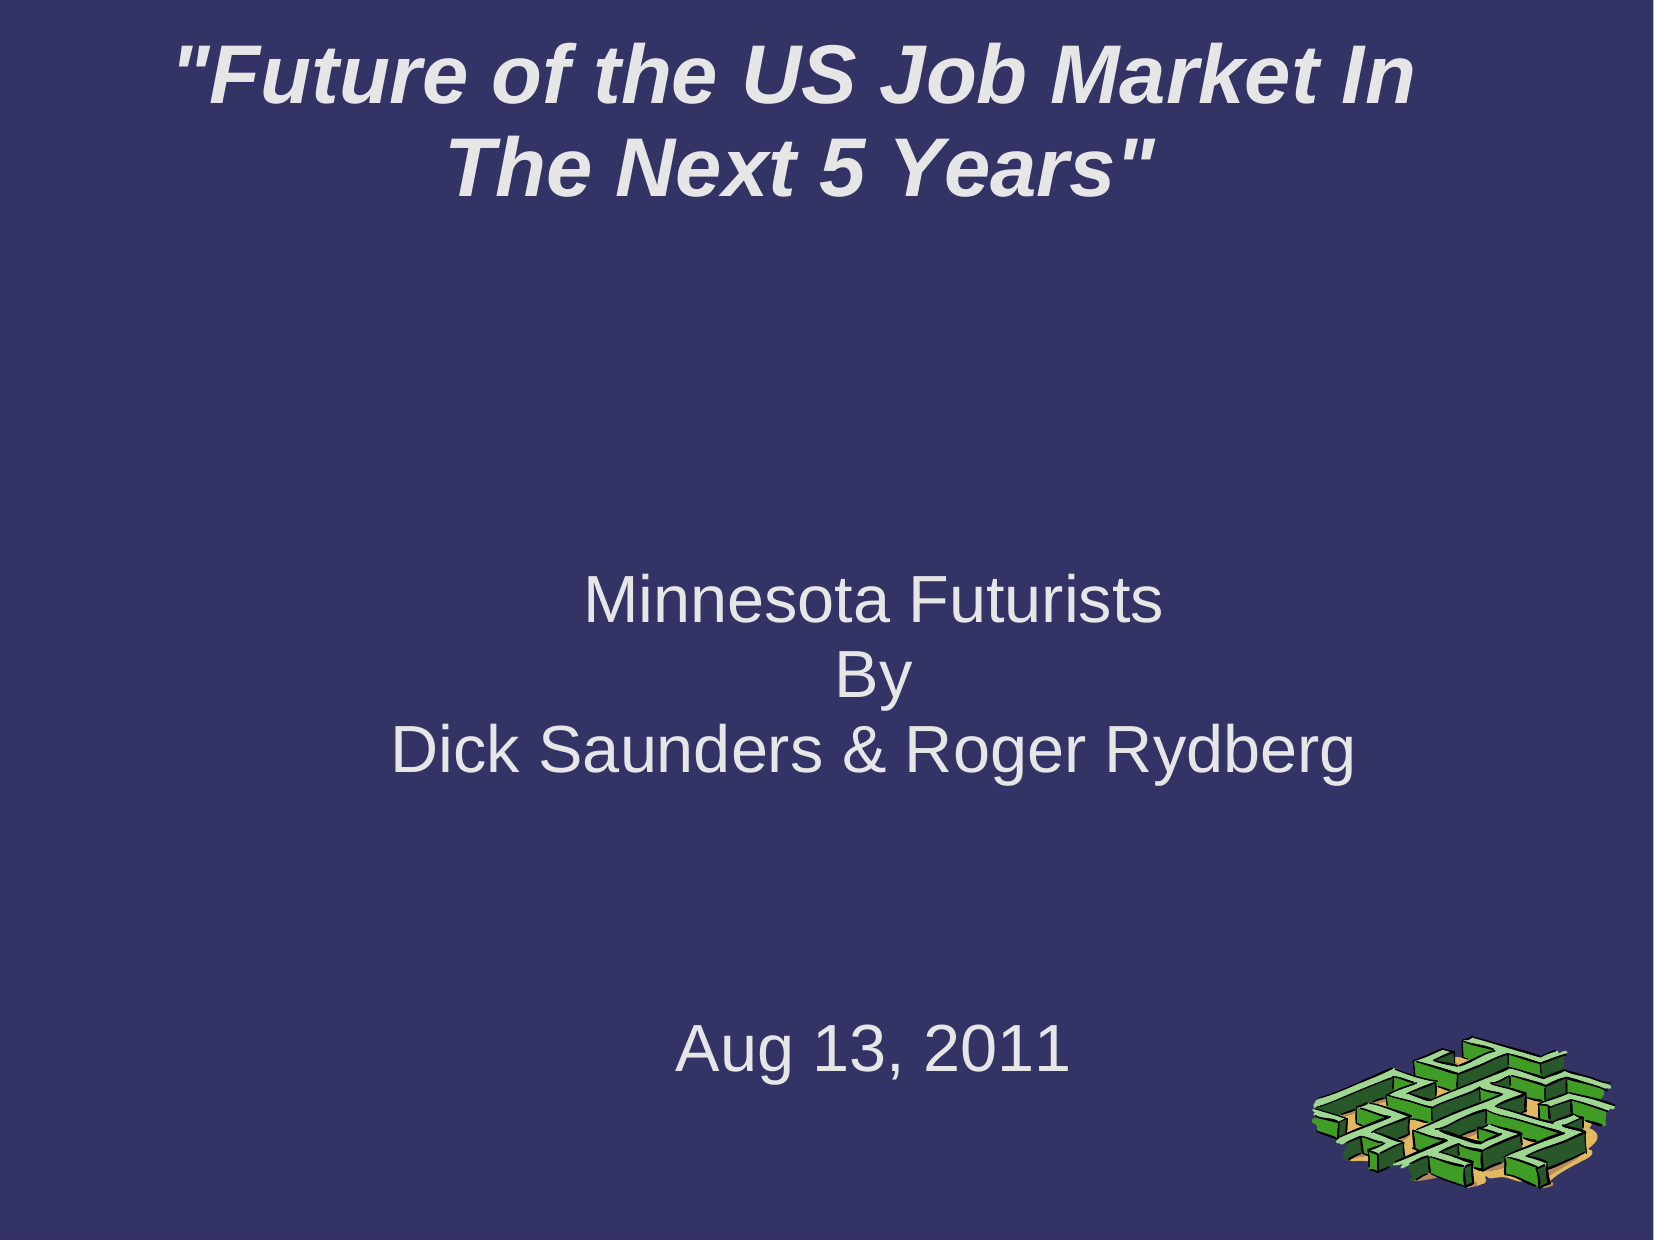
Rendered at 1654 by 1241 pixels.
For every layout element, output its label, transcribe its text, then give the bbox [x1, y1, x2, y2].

title "Future of the US Job Market In The Next 5 Years" [87, 17, 1501, 226]
list Minnesota Futurists By Dick Saunders & Roger Rydberg Aug 13, 2011 [178, 562, 1570, 1159]
